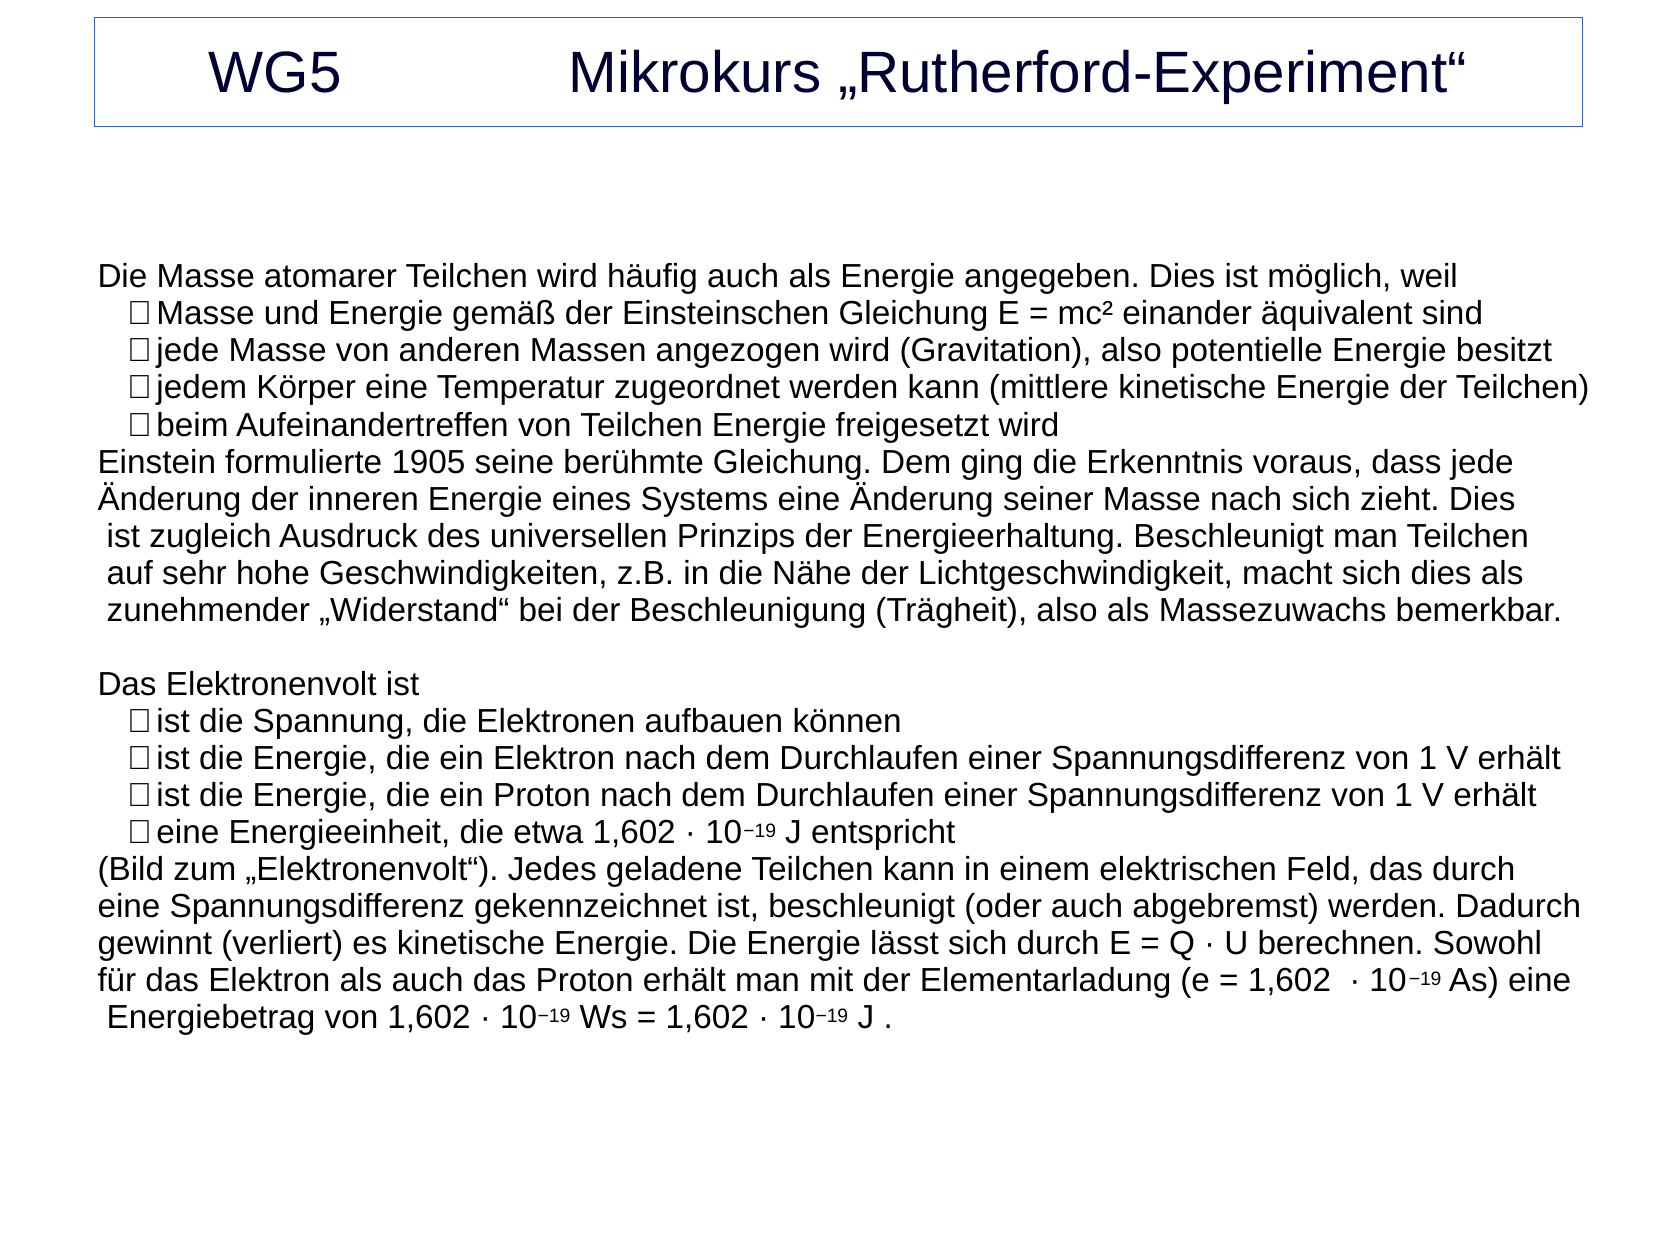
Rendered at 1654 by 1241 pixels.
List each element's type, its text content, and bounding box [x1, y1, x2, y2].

title WG5 Mikrokurs „Rutherford-Experiment“ [94, 17, 1583, 127]
text_box Die Masse atomarer Teilchen wird häufig auch als Energie angegeben. Dies ist möglich, weil  Masse und Energie gemäß der Einsteinschen Gleichung E = mc² einander äquivalent sind  jede Masse von anderen Massen angezogen wird (Gravitation), also potentielle Energie besitzt  jedem Körper eine Temperatur zugeordnet werden kann (mittlere kinetische Energie der Teilchen)  beim Aufeinandertreffen von Teilchen Energie freigesetzt wird Einstein formulierte 1905 seine berühmte Gleichung. Dem ging die Erkenntnis voraus, dass jede Änderung der inneren Energie eines Systems eine Änderung seiner Masse nach sich zieht. Dies ist zugleich Ausdruck des universellen Prinzips der Energieerhaltung. Beschleunigt man Teilchen auf sehr hohe Geschwindigkeiten, z.B. in die Nähe der Lichtgeschwindigkeit, macht sich dies als zunehmender „Widerstand“ bei der Beschleunigung (Trägheit), also als Massezuwachs bemerkbar. Das Elektronenvolt ist  ist die Spannung, die Elektronen aufbauen können  ist die Energie, die ein Elektron nach dem Durchlaufen einer Spannungsdifferenz von 1 V erhält  ist die Energie, die ein Proton nach dem Durchlaufen einer Spannungsdifferenz von 1 V erhält  eine Energieeinheit, die etwa 1,602 · 10−19 J entspricht (Bild zum „Elektronenvolt“). Jedes geladene Teilchen kann in einem elektrischen Feld, das durch eine Spannungsdifferenz gekennzeichnet ist, beschleunigt (oder auch abgebremst) werden. Dadurch gewinnt (verliert) es kinetische Energie. Die Energie lässt sich durch E = Q · U berechnen. Sowohl für das Elektron als auch das Proton erhält man mit der Elementarladung (e = 1,602 · 10−19 As) eine Energiebetrag von 1,602 · 10−19 Ws = 1,602 · 10−19 J . [82, 250, 1607, 1082]
